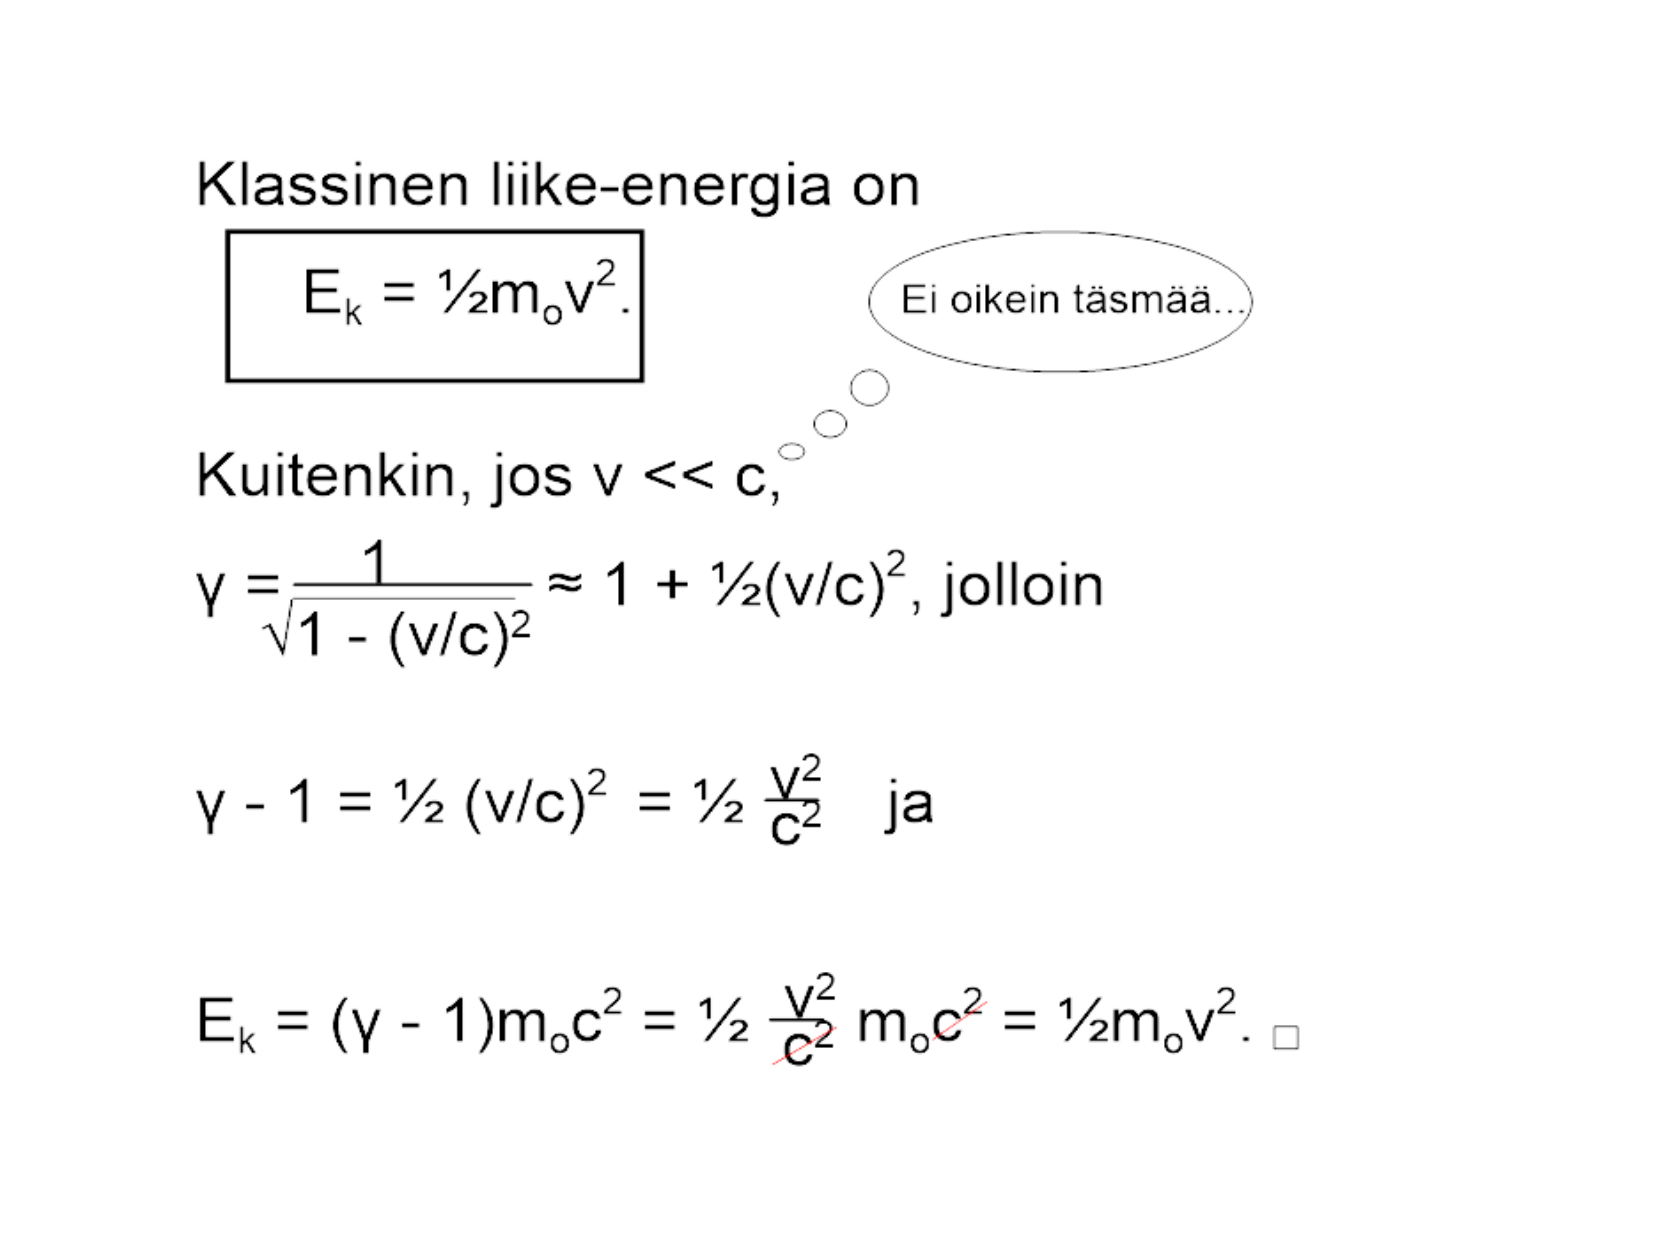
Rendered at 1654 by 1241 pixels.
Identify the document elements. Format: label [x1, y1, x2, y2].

picture [142, 106, 1335, 1094]
